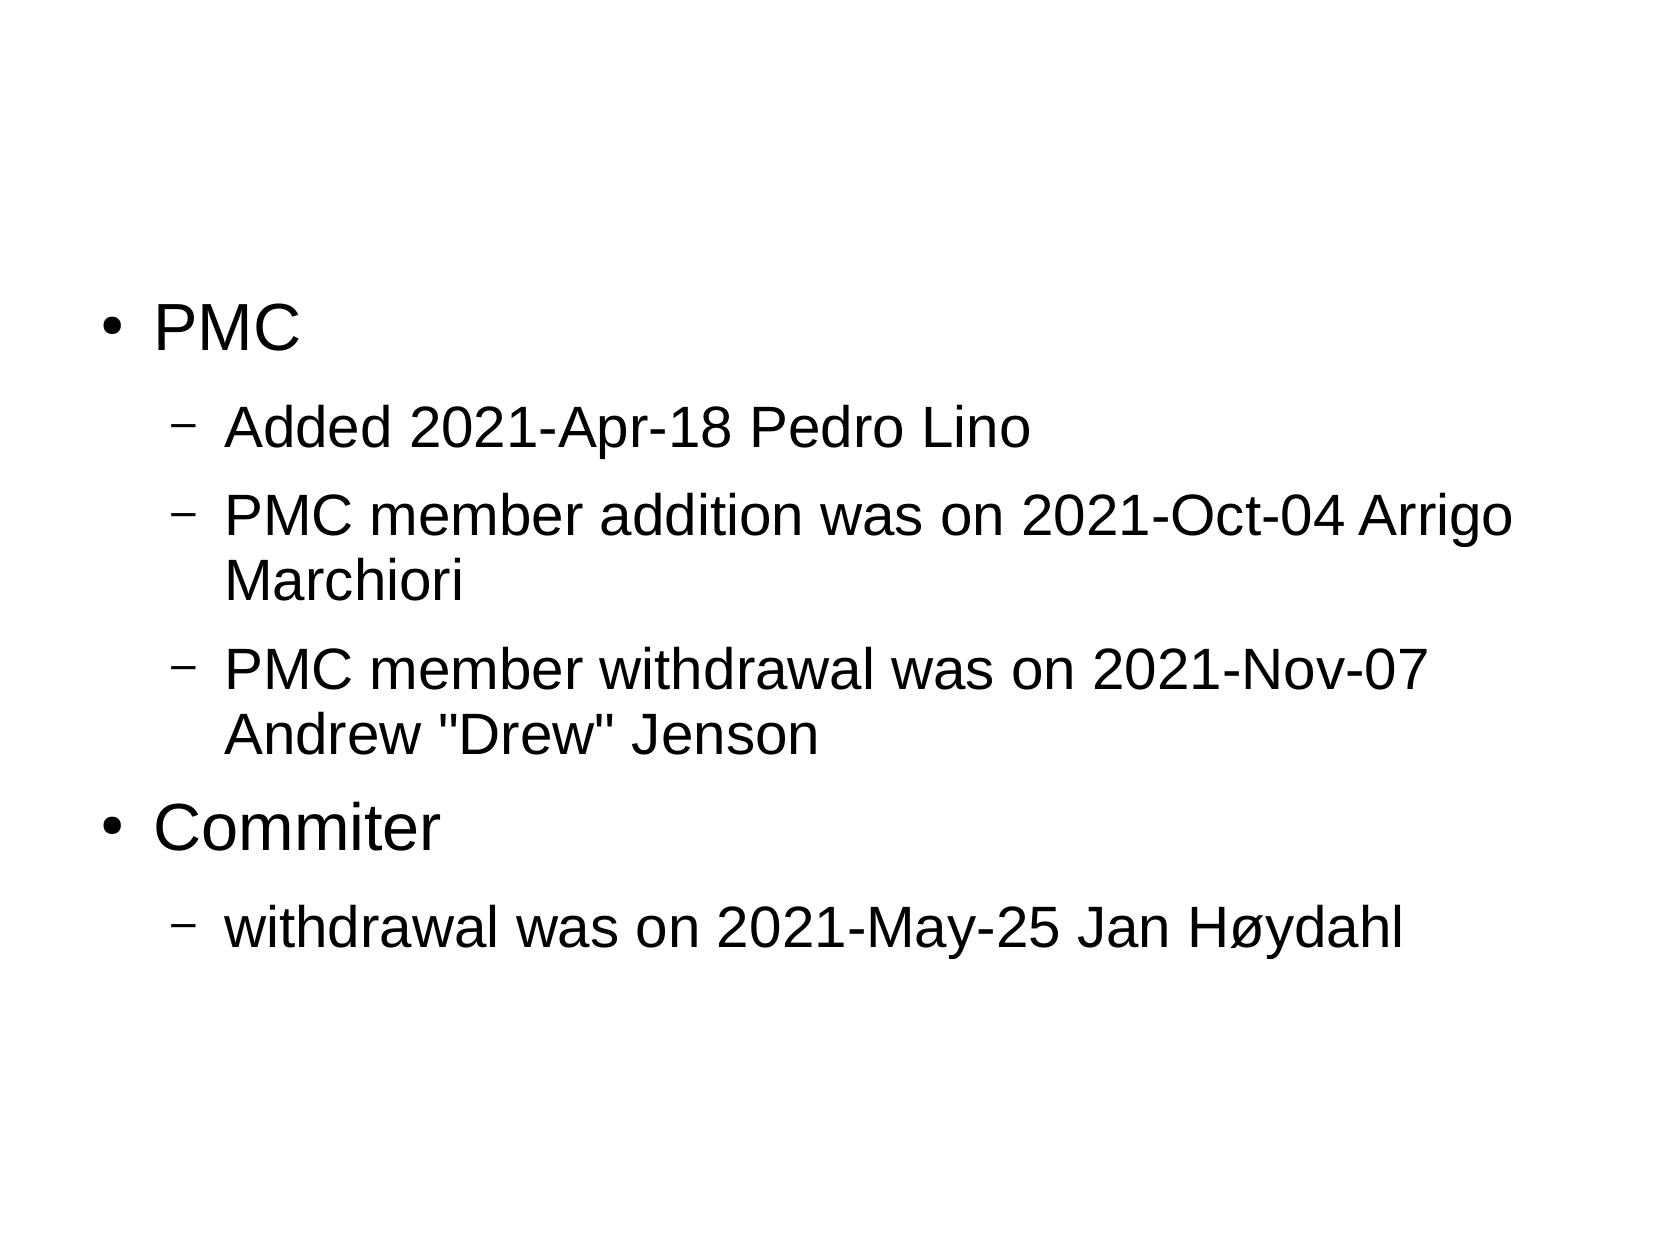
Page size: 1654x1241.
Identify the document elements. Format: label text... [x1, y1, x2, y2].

list PMC Added 2021-Apr-18 Pedro Lino PMC member addition was on 2021-Oct-04 Arrigo Marchiori PMC member withdrawal was on 2021-Nov-07 Andrew "Drew" Jenson Commiter withdrawal was on 2021-May-25 Jan Høydahl [82, 290, 1571, 1109]
